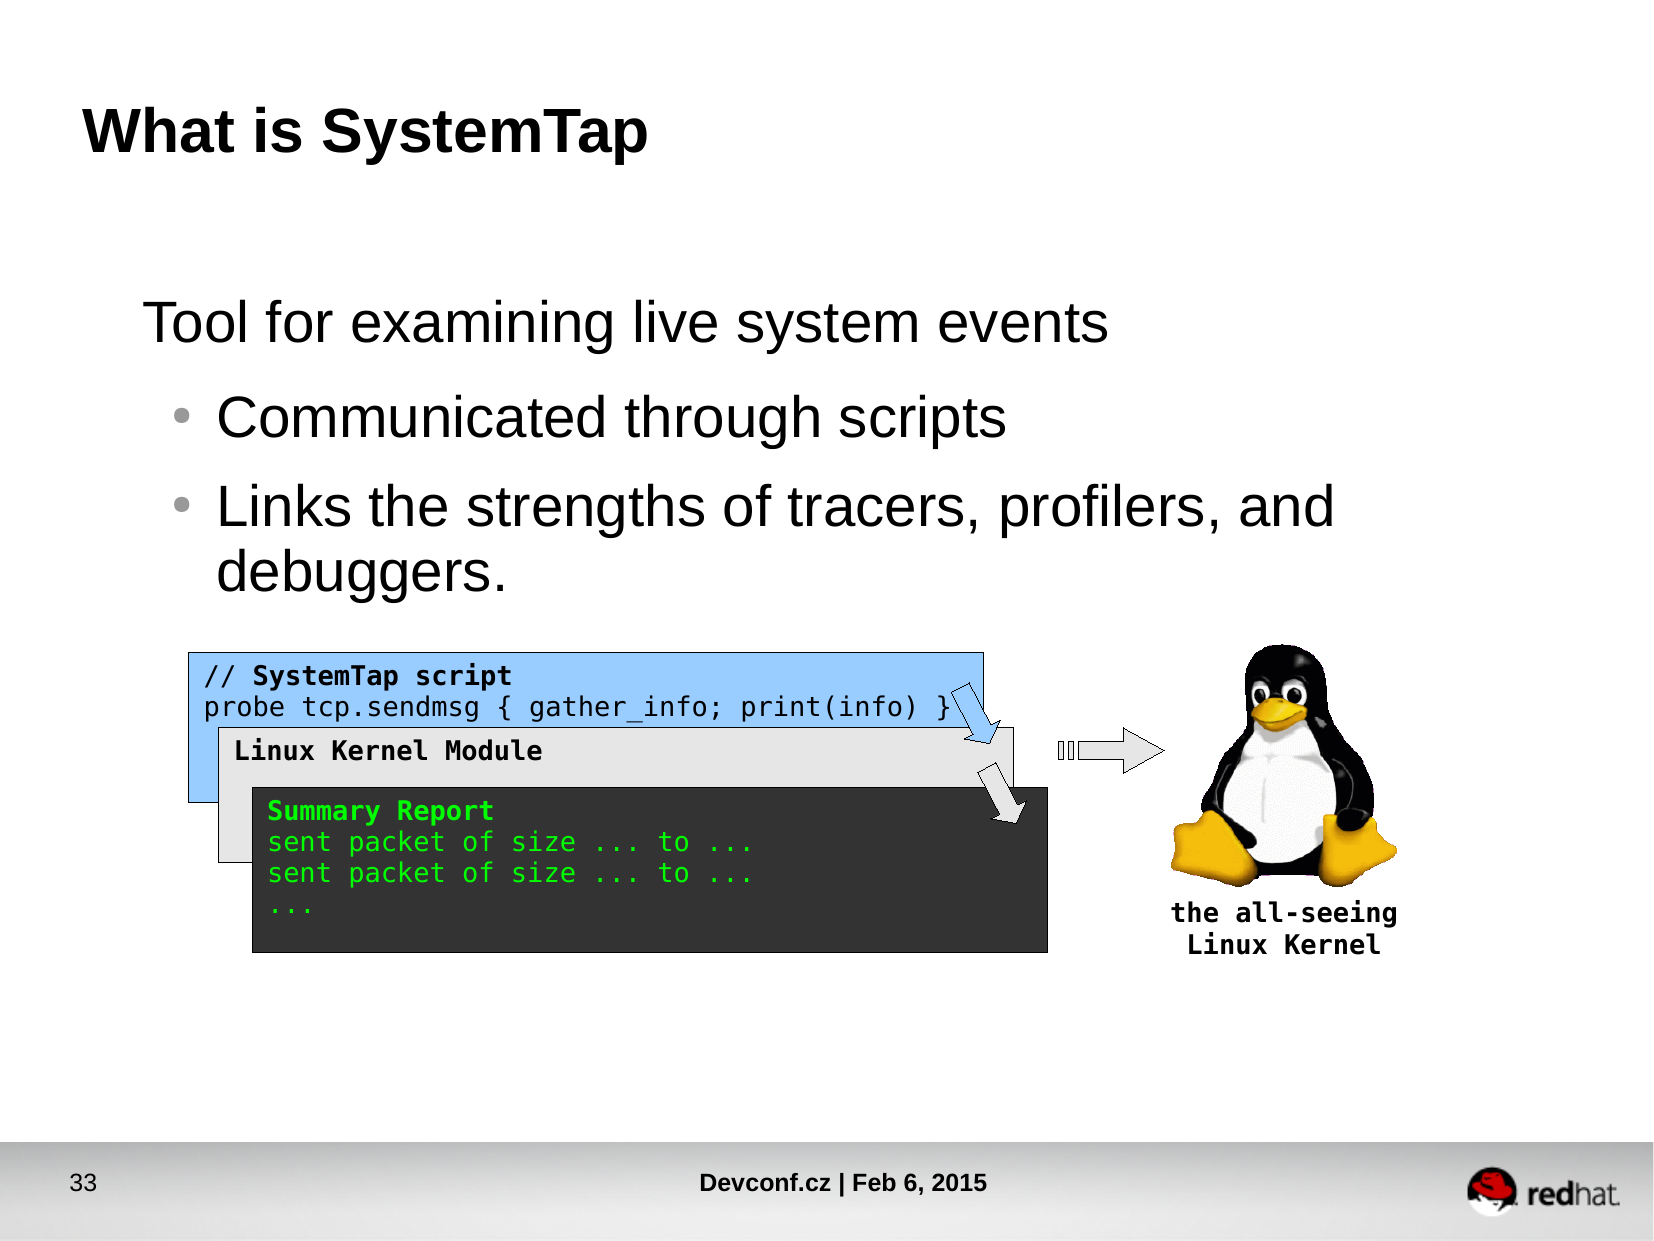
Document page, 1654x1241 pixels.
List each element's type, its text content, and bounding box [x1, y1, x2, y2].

text_box [977, 762, 1027, 824]
text_box Linux Kernel Module [218, 727, 1014, 863]
text_box Summary Report sent packet of size ... to ... sent packet of size ... to ... ... [252, 787, 1048, 953]
text_box // SystemTap script probe tcp.sendmsg { gather_info; print(info) } [188, 652, 984, 803]
text_box [951, 682, 1001, 744]
text_box [1078, 727, 1163, 774]
text_box the all-seeing Linux Kernel [1148, 890, 1419, 968]
picture [1163, 637, 1404, 893]
title What is SystemTap [82, 37, 1571, 226]
picture [0, 1142, 1654, 1241]
text_box [1058, 741, 1064, 760]
text_box [1068, 741, 1074, 760]
list Tool for examining live system events Communicated through scripts Links the strengths of tracers, profilers, and debuggers. [82, 290, 1606, 995]
